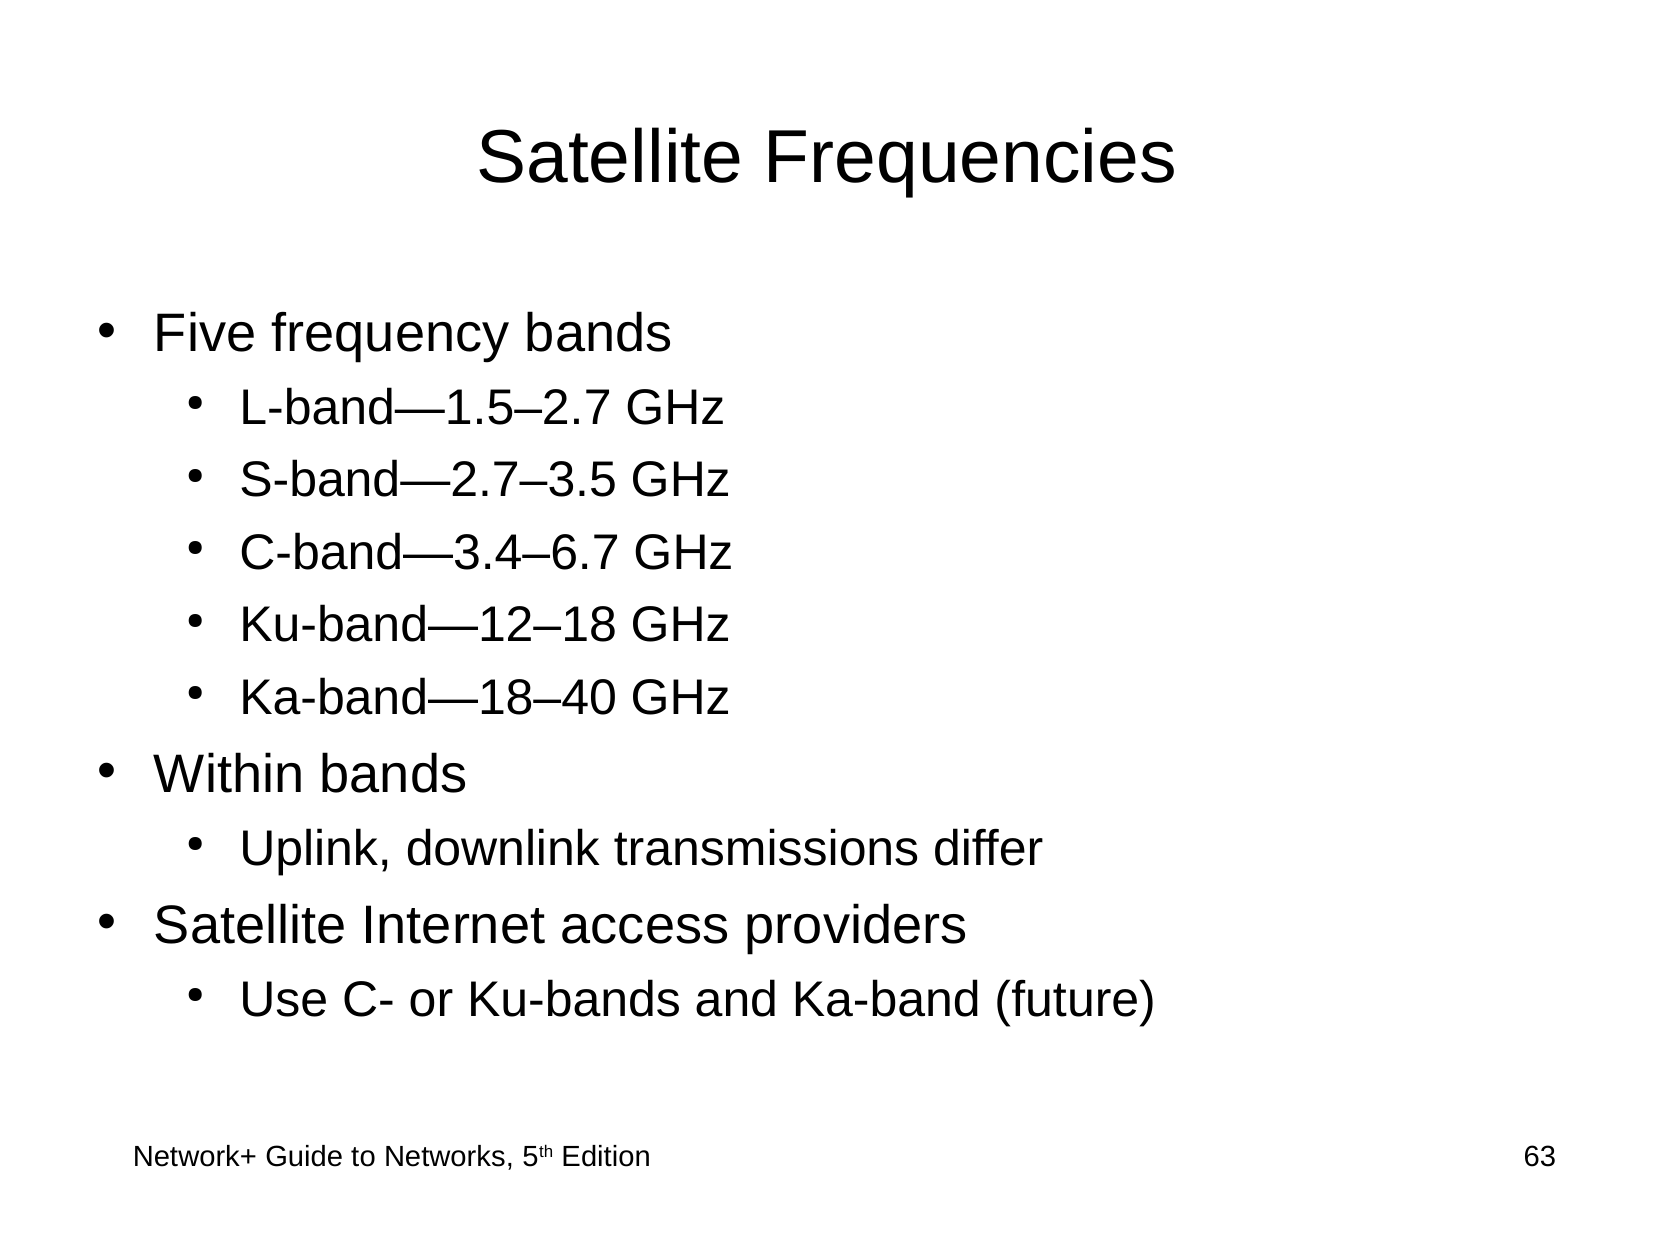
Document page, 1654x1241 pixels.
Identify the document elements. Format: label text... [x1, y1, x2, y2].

text_box Network+ Guide to Networks, 5th Edition [82, 1129, 1089, 1216]
title Satellite Frequencies [82, 49, 1571, 257]
text_box <number> [1185, 1129, 1571, 1216]
list Five frequency bands L-band—1.5–2.7 GHz S-band—2.7–3.5 GHz C-band—3.4–6.7 GHz Ku-band—12–18 GHz Ka-band—18–40 GHz Within bands Uplink, downlink transmissions differ Satellite Internet access providers Use C- or Ku-bands and Ka-band (future) [82, 289, 1571, 1108]
